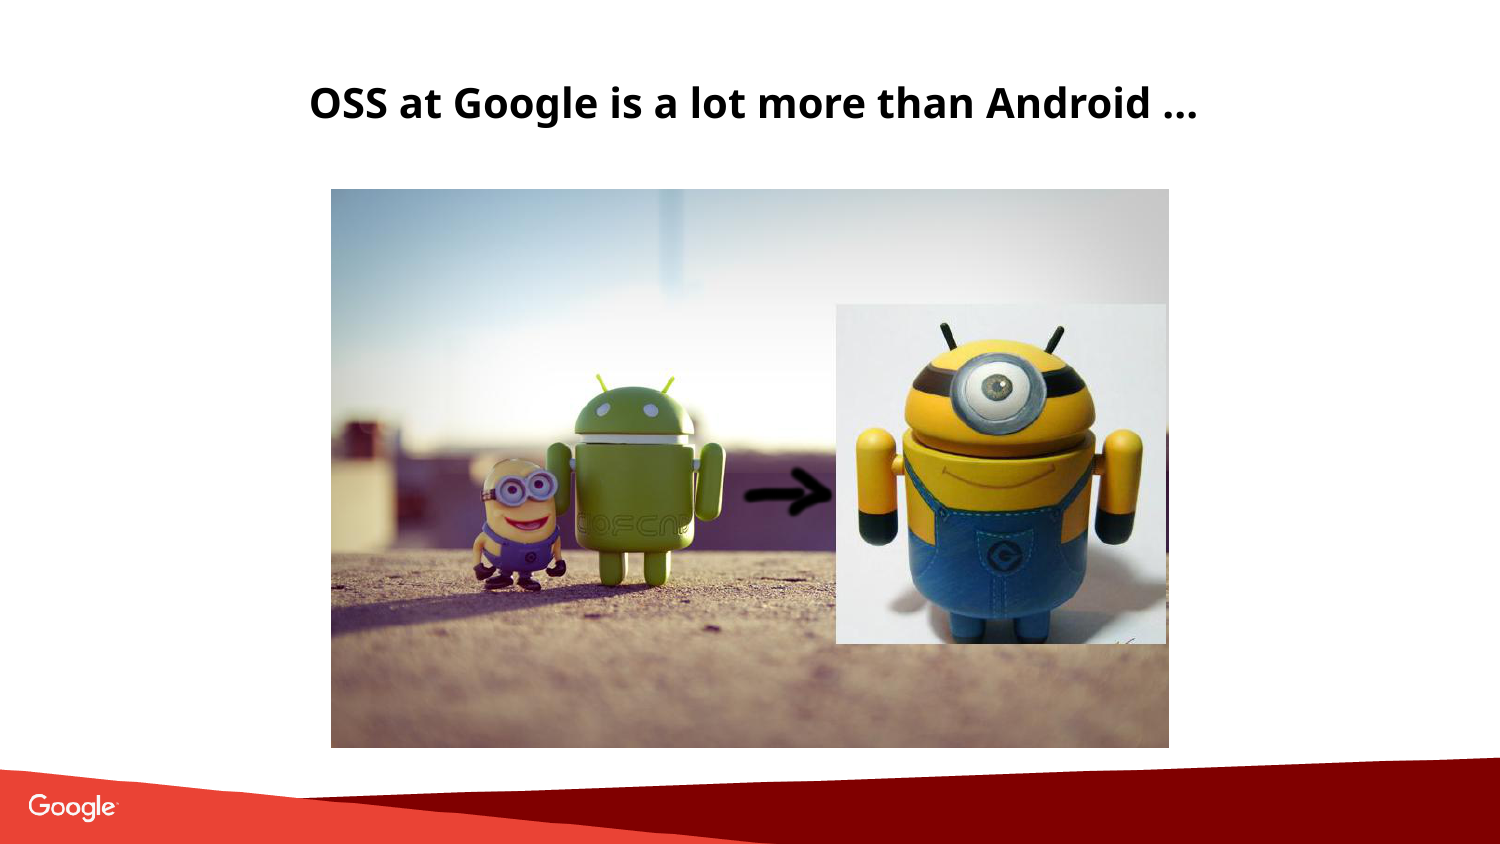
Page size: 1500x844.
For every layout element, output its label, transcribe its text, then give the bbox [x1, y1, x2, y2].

picture [0, 0, 1500, 844]
title OSS at Google is a lot more than Android ... [51, 61, 1449, 156]
